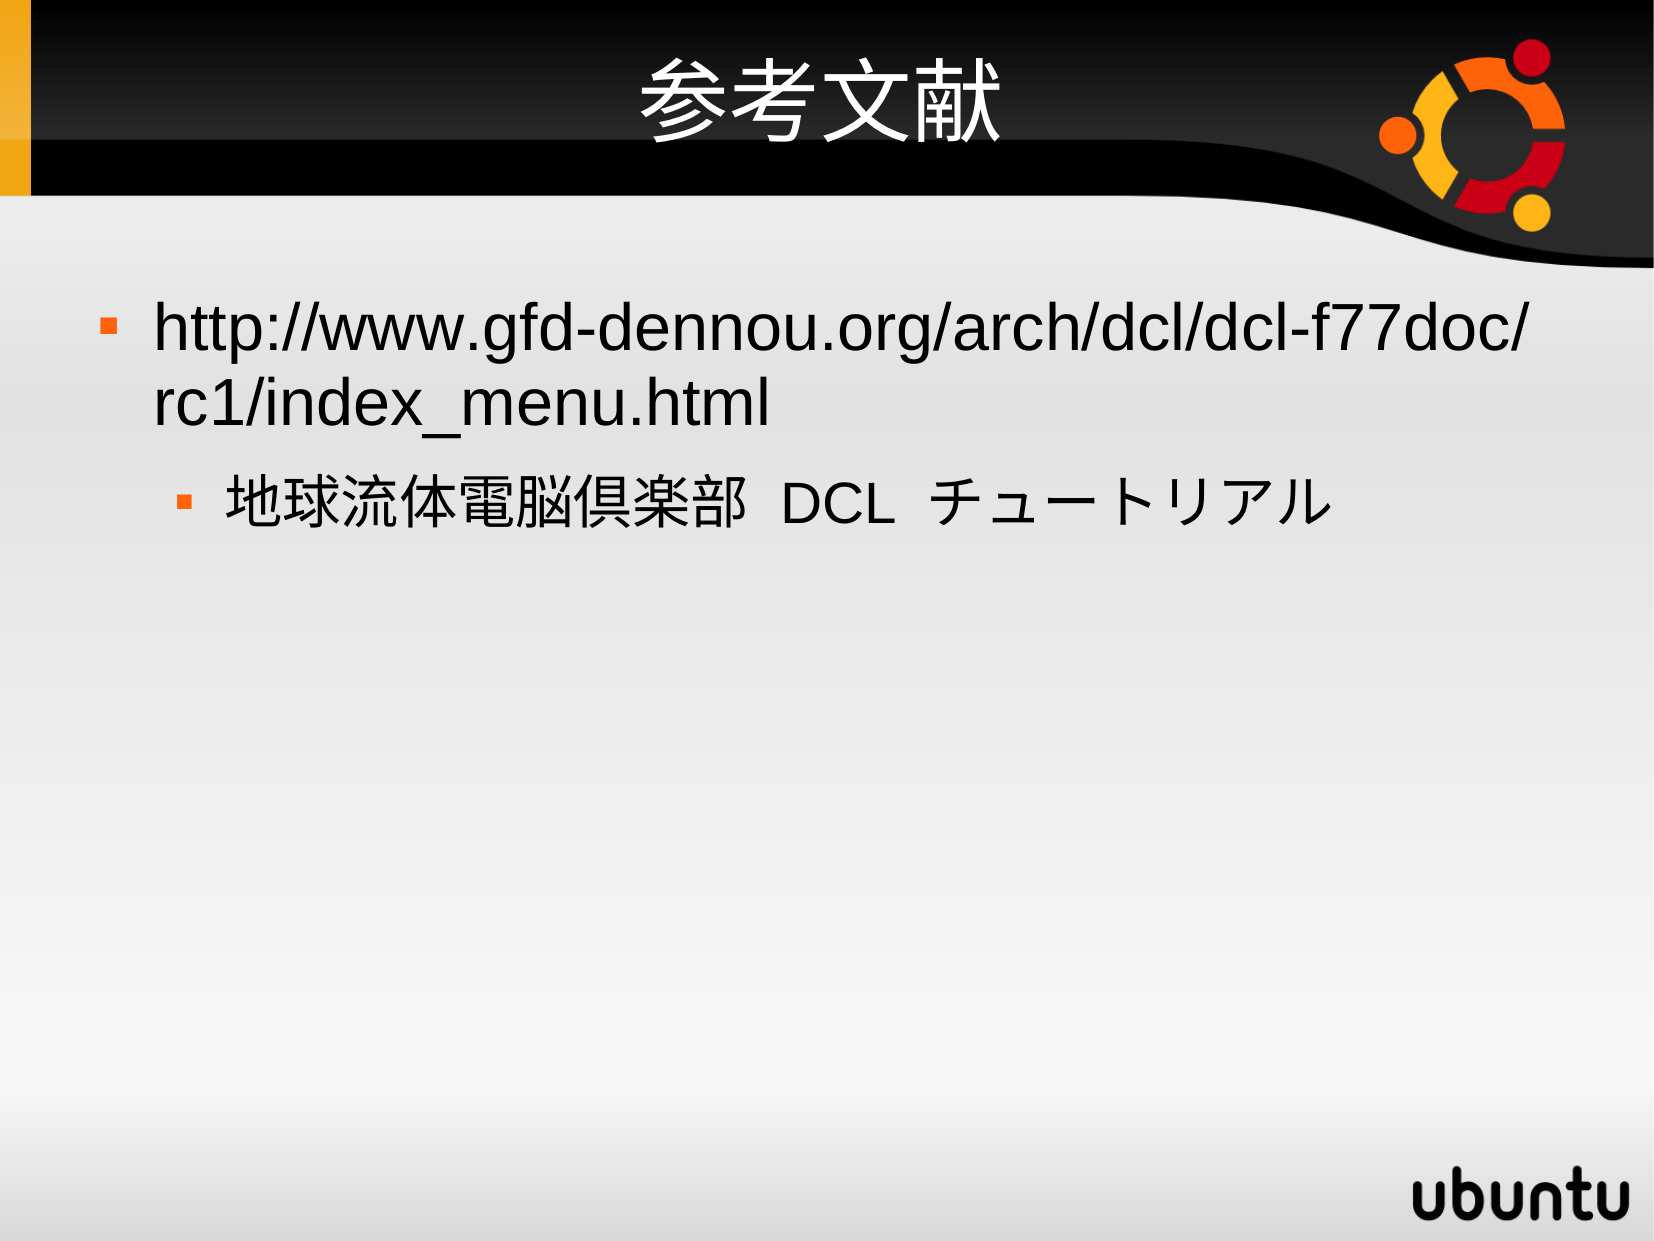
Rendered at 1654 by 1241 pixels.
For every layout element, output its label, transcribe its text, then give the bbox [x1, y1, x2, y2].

title 参考文献 [76, 7, 1565, 200]
picture [0, 0, 1654, 1241]
list http://www.gfd-dennou.org/arch/dcl/dcl-f77doc/rc1/index_menu.html 地球流体電脳倶楽部 DCL チュートリアル [82, 290, 1571, 1094]
